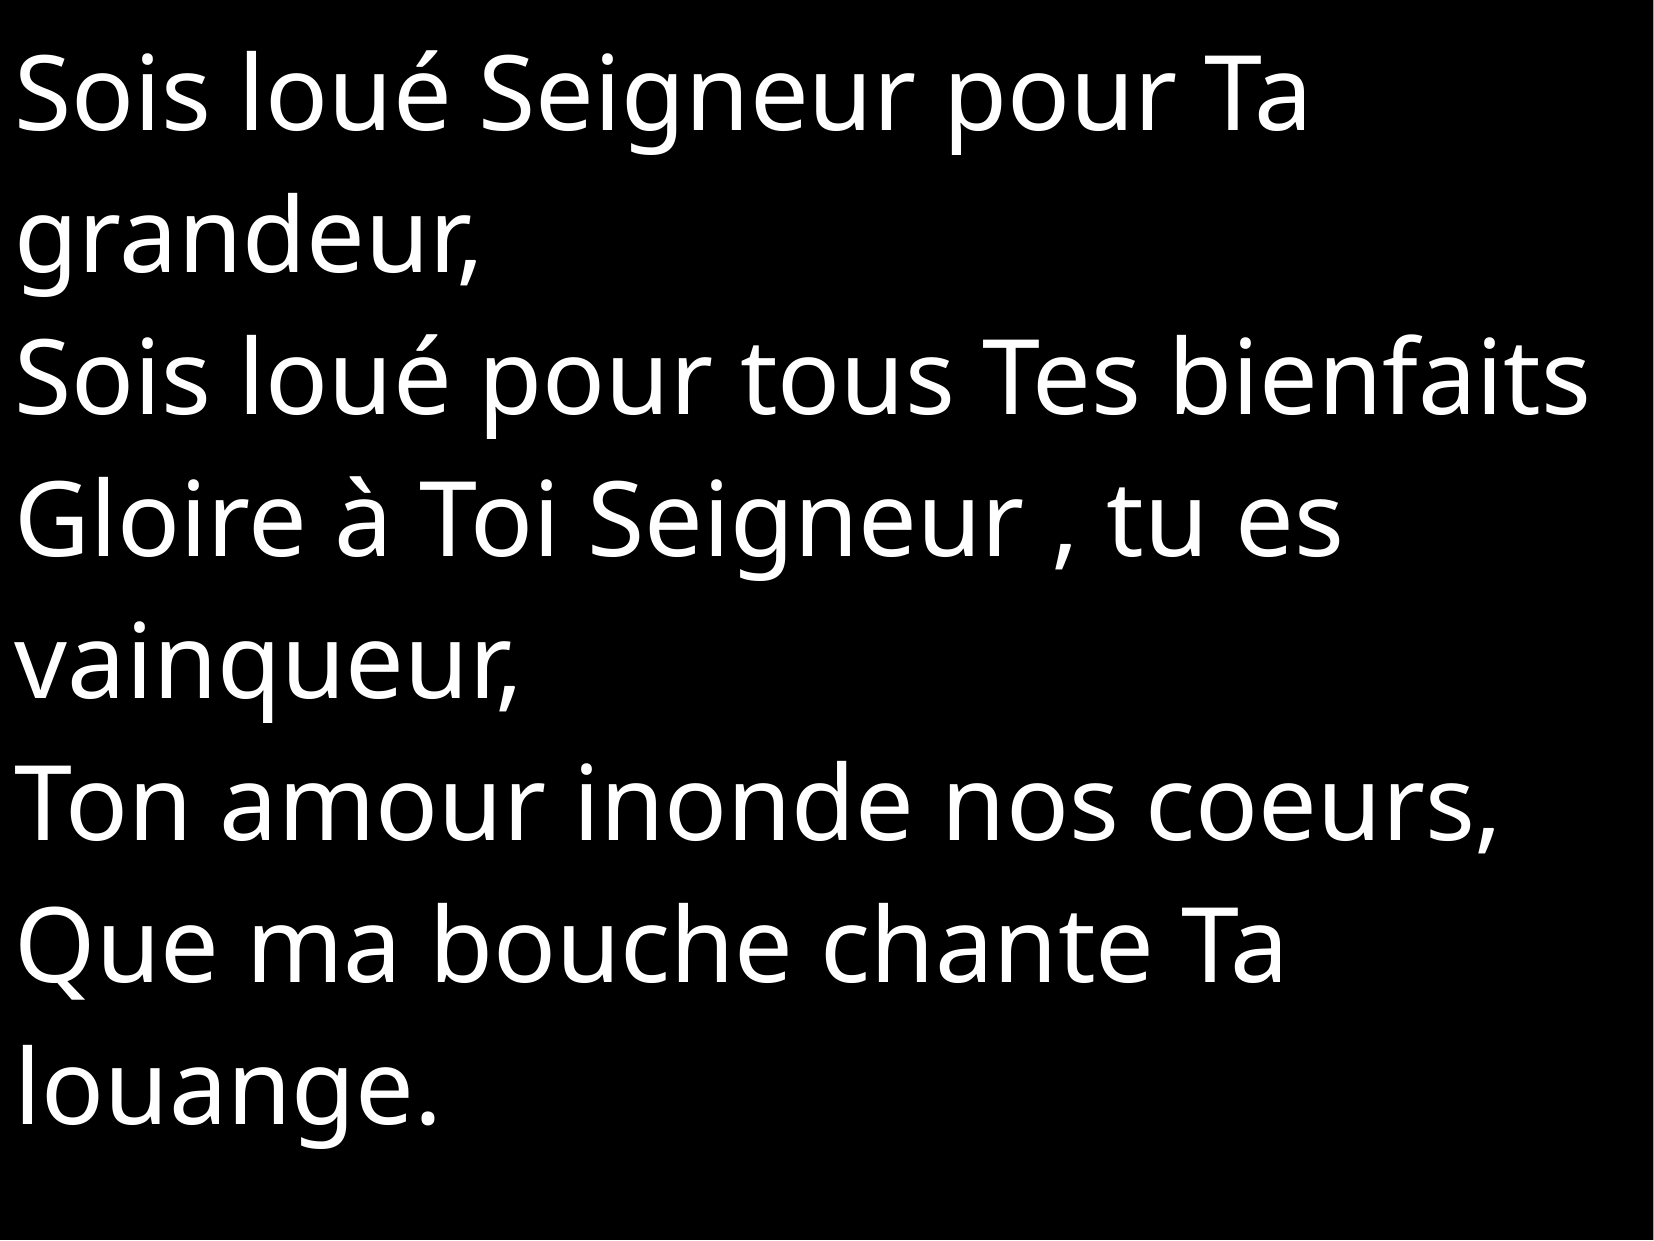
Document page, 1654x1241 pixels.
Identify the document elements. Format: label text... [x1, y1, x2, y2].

text_box Sois loué Seigneur pour Ta grandeur, Sois loué pour tous Tes bienfaits Gloire à Toi Seigneur , tu es vainqueur, Ton amour inonde nos coeurs, Que ma bouche chante Ta louange. . [0, 11, 1654, 1241]
